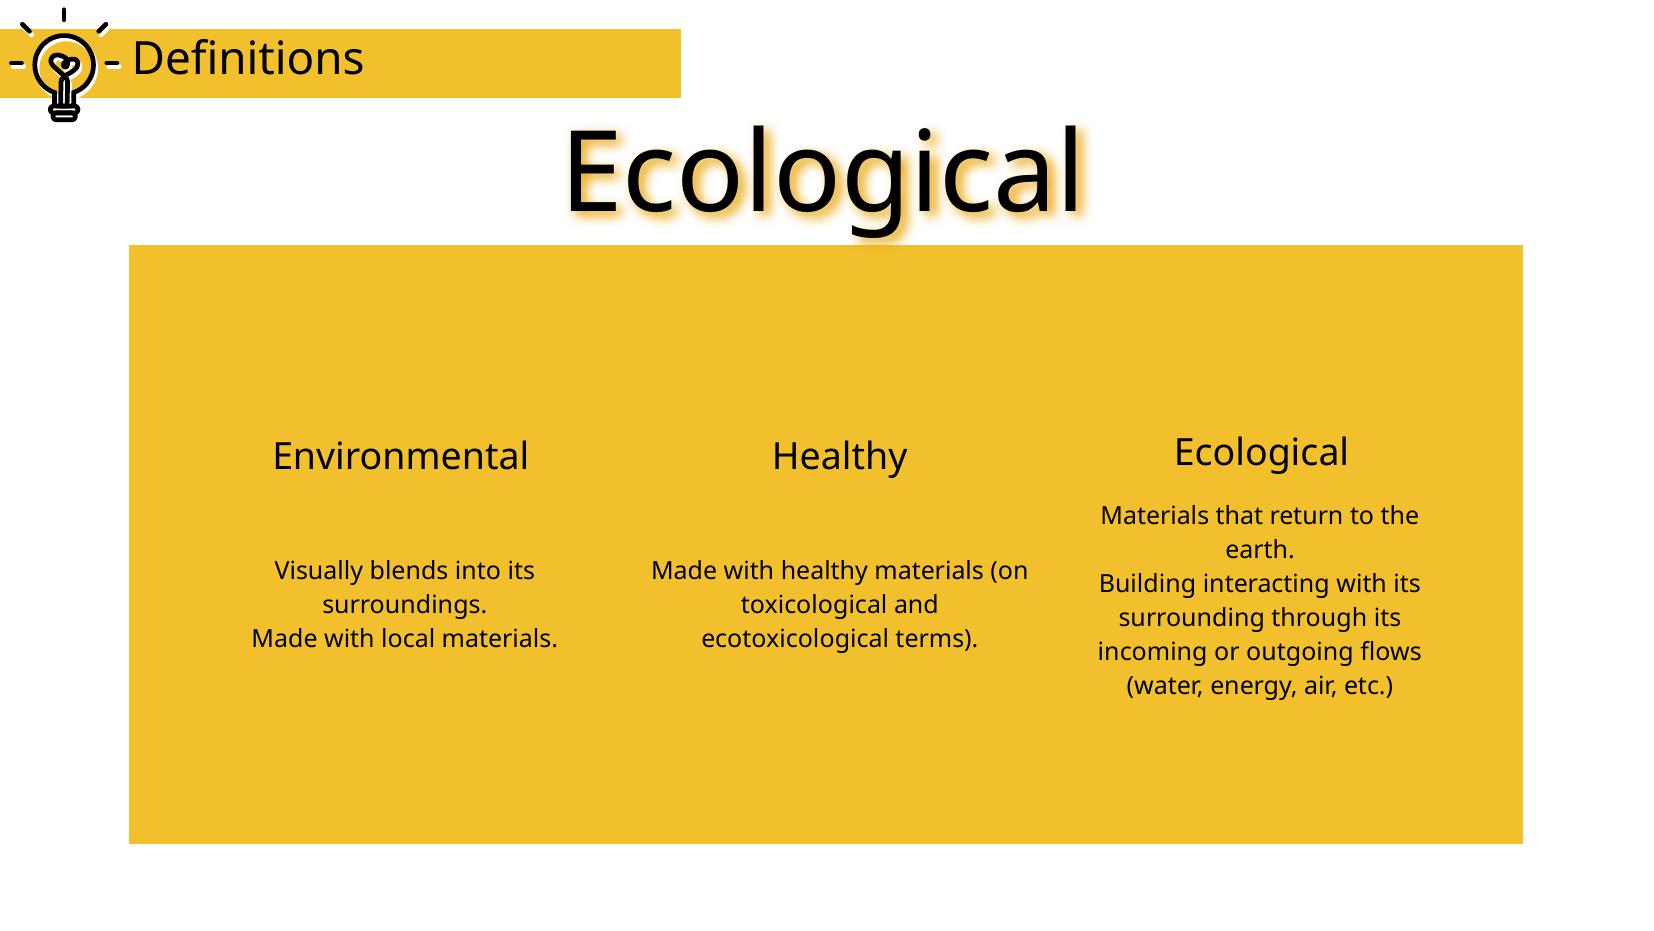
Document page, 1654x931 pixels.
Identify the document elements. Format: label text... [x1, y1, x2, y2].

text_box Made with healthy materials (on toxicological and ecotoxicological terms). [645, 484, 1036, 723]
title Ecological [265, 88, 1381, 248]
title Environmental [243, 429, 559, 481]
title Definitions [131, 16, 578, 97]
text_box Visually blends into its surroundings. Made with local materials. [210, 484, 601, 723]
title Ecological [1104, 425, 1420, 477]
text_box Materials that return to the earth. Building interacting with its surrounding through its incoming or outgoing flows (water, energy, air, etc.) [1065, 480, 1456, 719]
title Healthy [682, 429, 998, 481]
